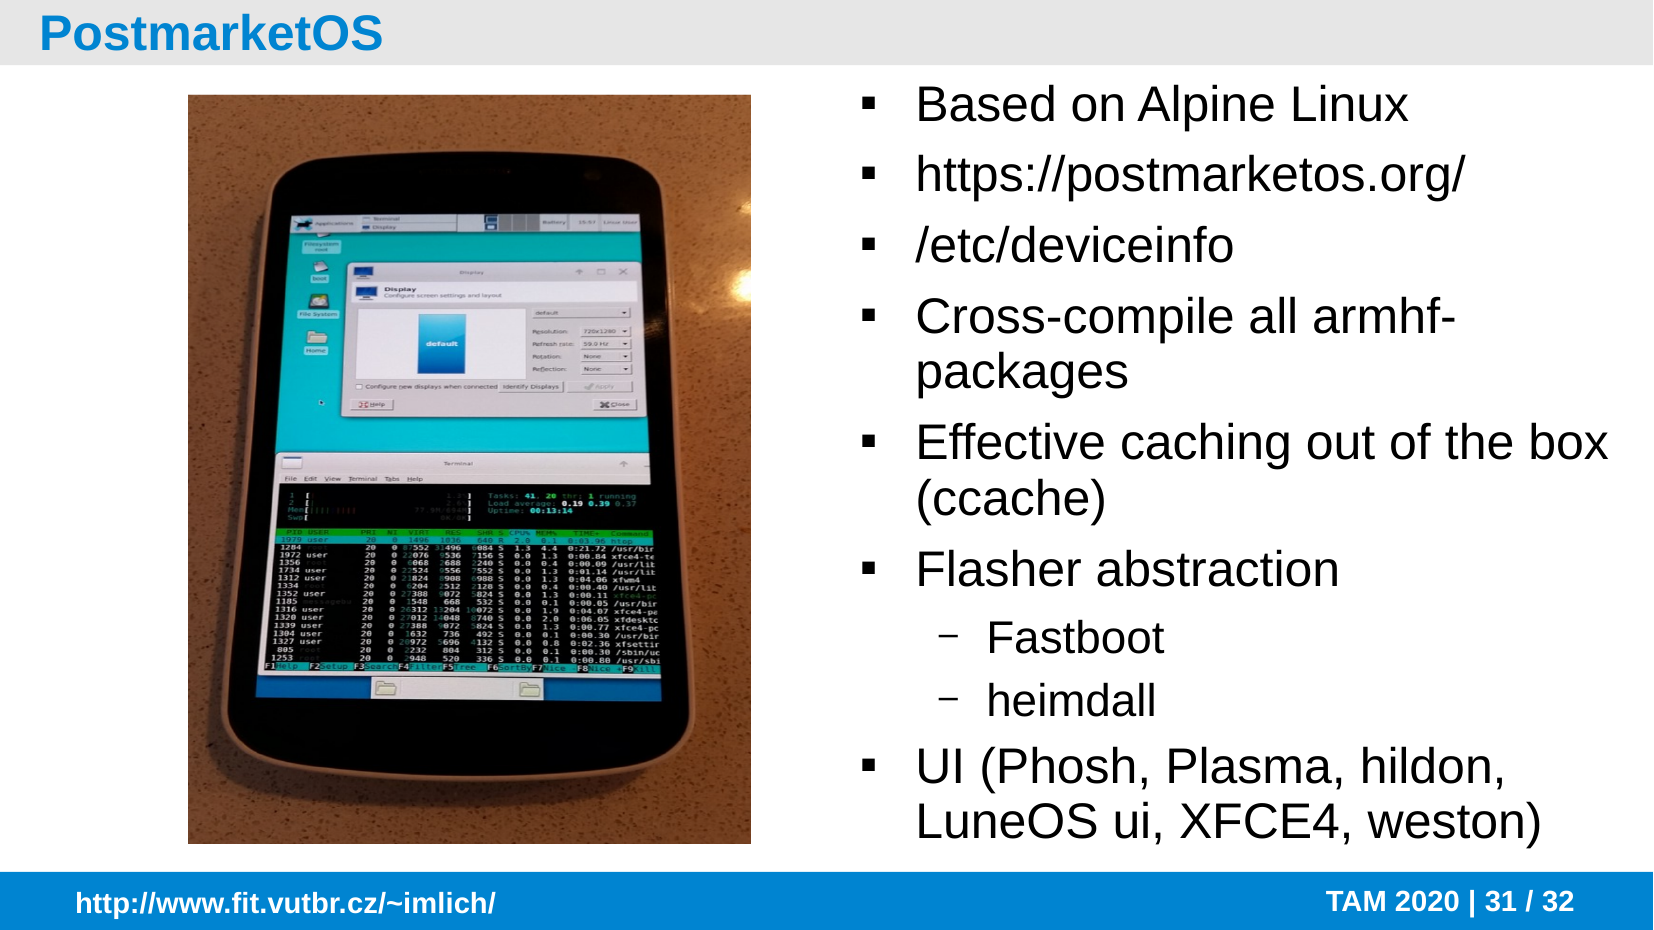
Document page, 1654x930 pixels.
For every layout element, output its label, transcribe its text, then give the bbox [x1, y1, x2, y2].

picture [187, 94, 751, 844]
title PostmarketOS [39, 4, 1615, 61]
list Based on Alpine Linux https://postmarketos.org/ /etc/deviceinfo Cross-compile all armhf-packages Effective caching out of the box (ccache) Flasher abstraction Fastboot heimdall UI (Phosh, Plasma, hildon, LuneOS ui, XFCE4, weston) [844, 76, 1614, 859]
